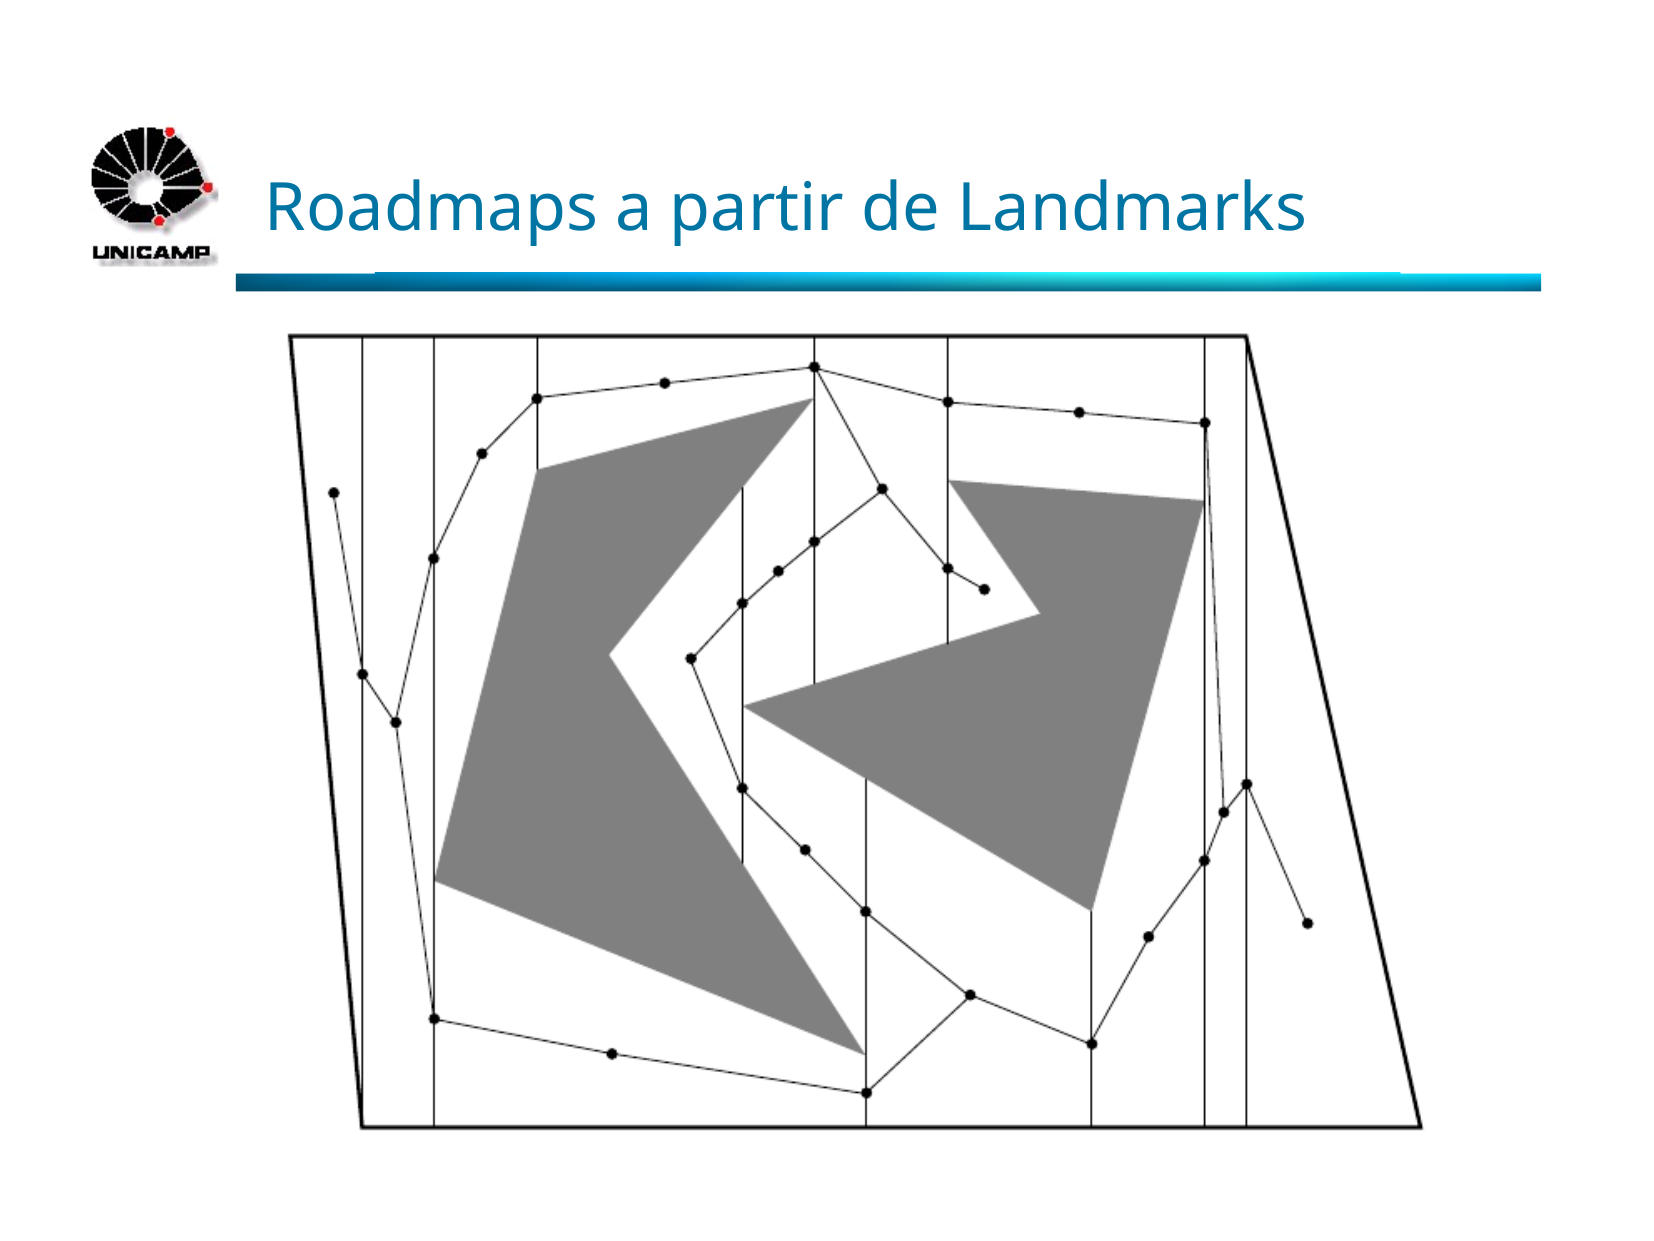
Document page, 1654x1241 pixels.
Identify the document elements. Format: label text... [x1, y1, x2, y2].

title Roadmaps a partir de Landmarks [264, 50, 1534, 243]
picture [125, 272, 1654, 295]
picture [265, 314, 1456, 1152]
